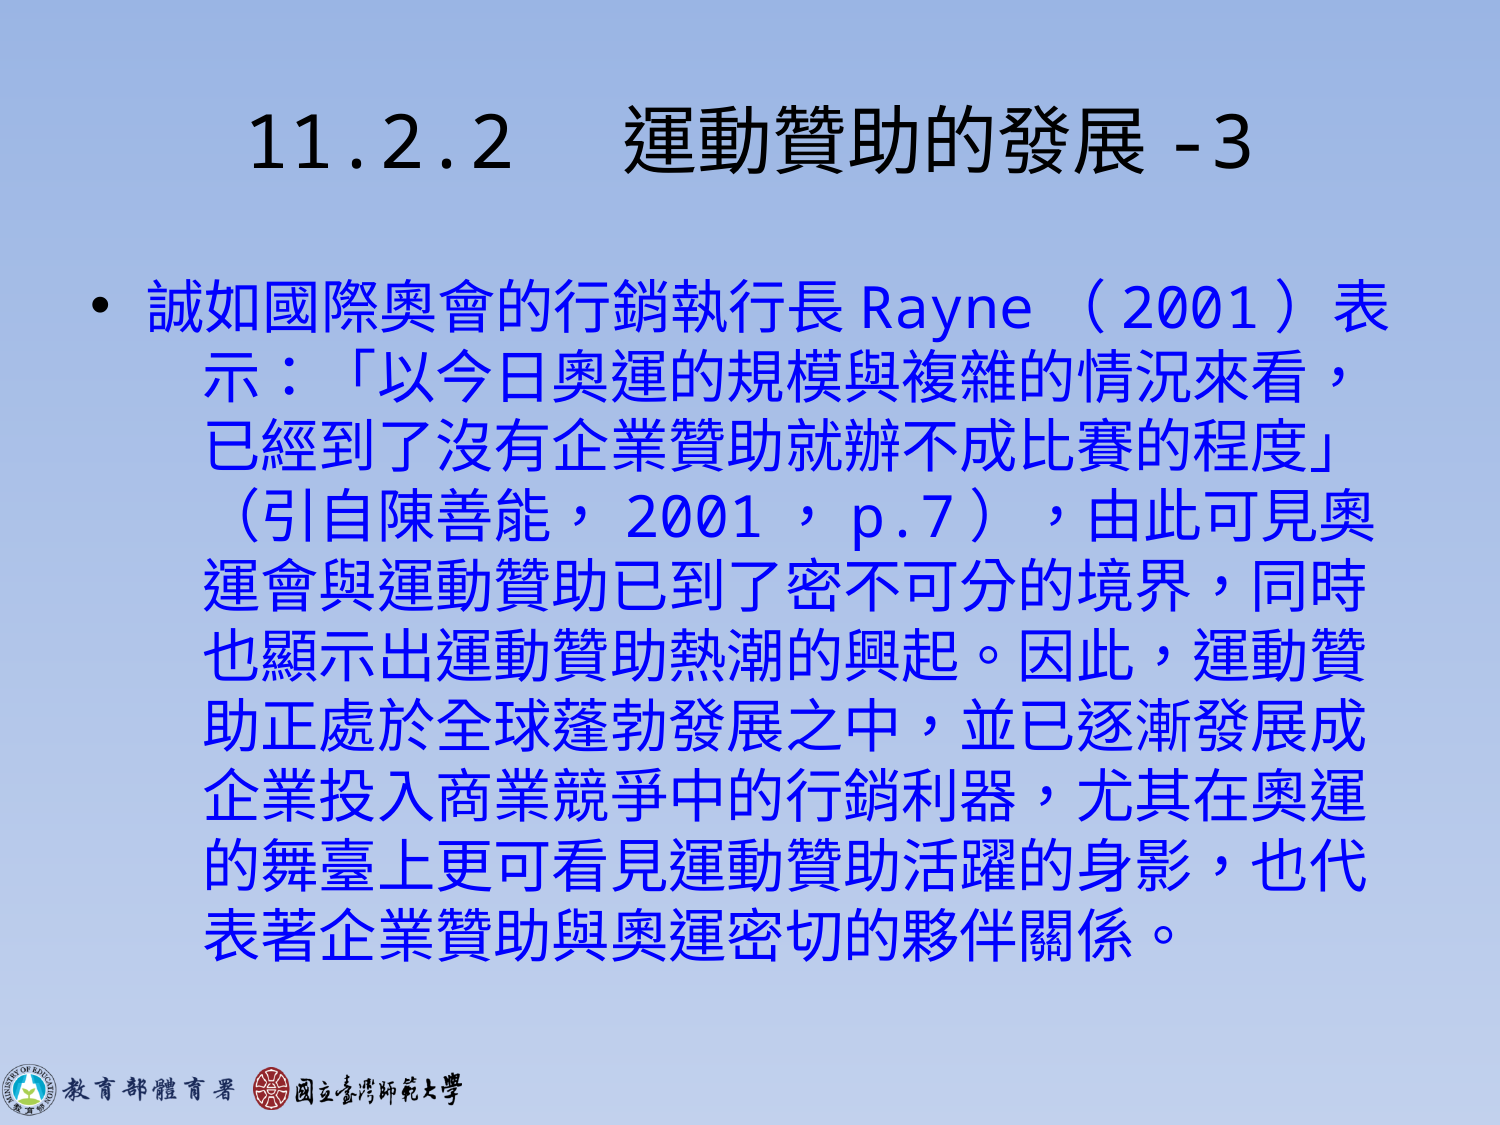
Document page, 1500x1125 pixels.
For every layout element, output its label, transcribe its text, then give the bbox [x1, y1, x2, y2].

list 誠如國際奧會的行銷執行長Rayne（2001）表示：「以今日奧運的規模與複雜的情況來看，已經到了沒有企業贊助就辦不成比賽的程度」（引自陳善能，2001，p.7），由此可見奧運會與運動贊助已到了密不可分的境界，同時也顯示出運動贊助熱潮的興起。因此，運動贊助正處於全球蓬勃發展之中，並已逐漸發展成企業投入商業競爭中的行銷利器，尤其在奧運的舞臺上更可看見運動贊助活躍的身影，也代表著企業贊助與奧運密切的夥伴關係。 [75, 262, 1426, 1005]
title 11.2.2 運動贊助的發展-3 [75, 45, 1426, 233]
